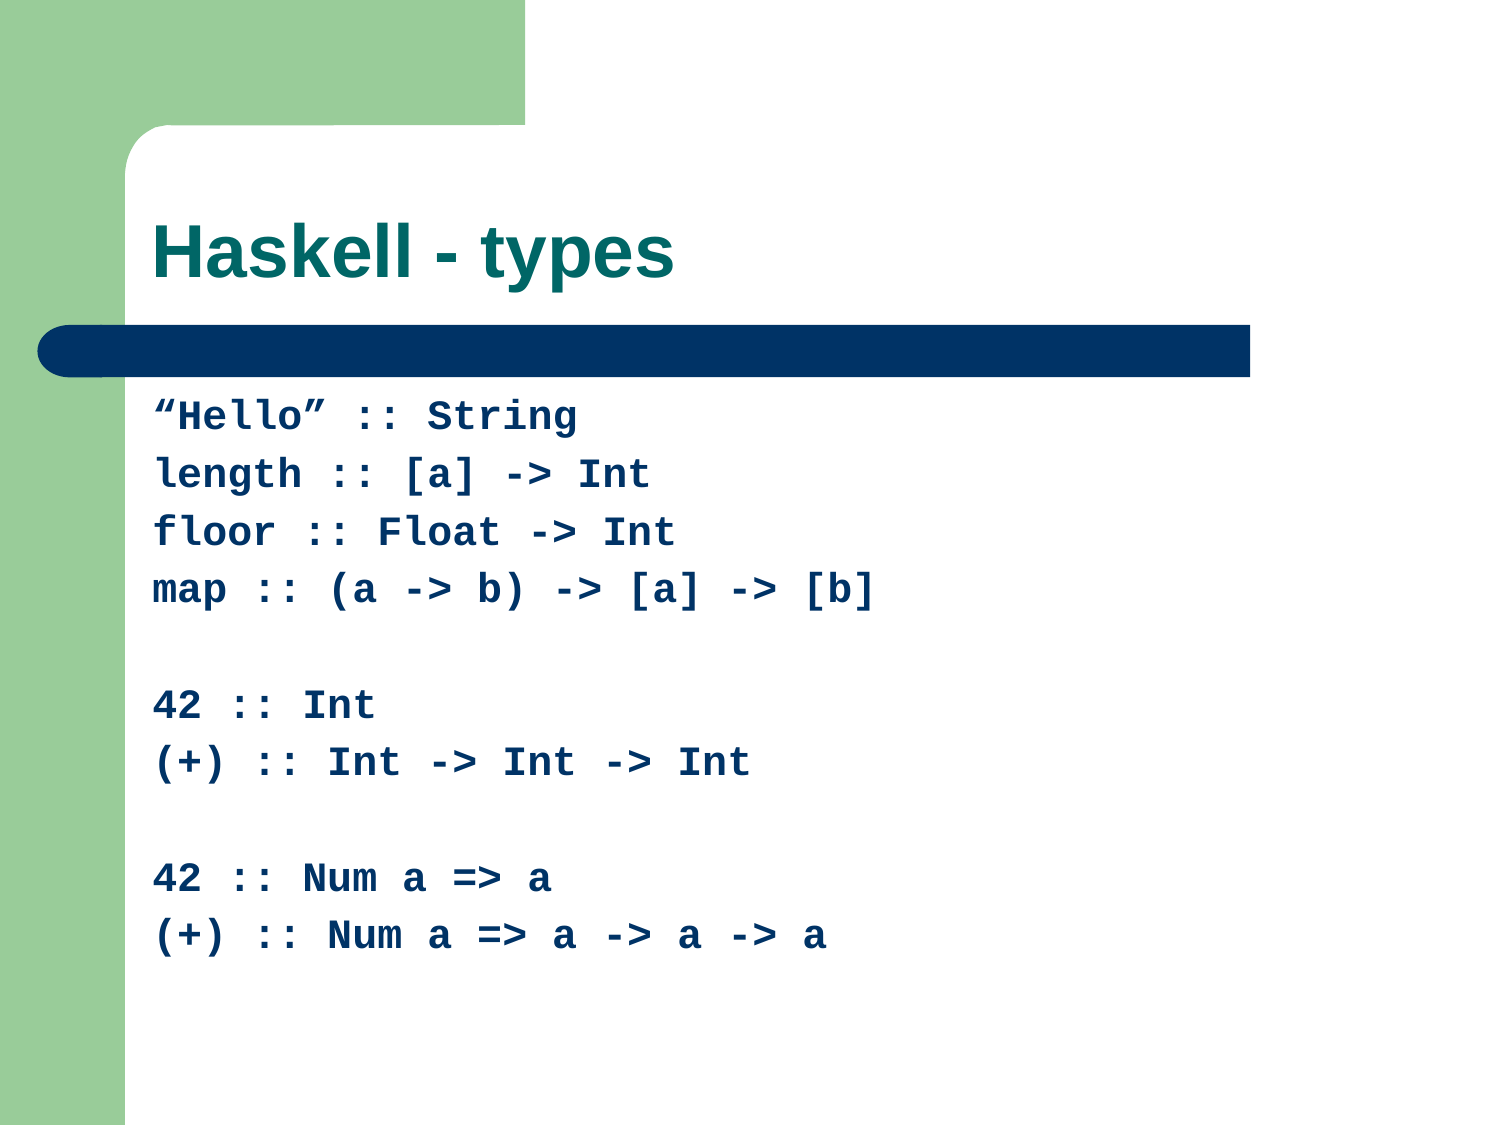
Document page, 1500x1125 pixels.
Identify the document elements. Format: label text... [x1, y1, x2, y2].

list “Hello” :: String length :: [a] -> Int floor :: Float -> Int map :: (a -> b) -> [a] -> [b] 42 :: Int (+) :: Int -> Int -> Int 42 :: Num a => a (+) :: Num a => a -> a -> a [137, 387, 1213, 1038]
title Haskell - types [136, 136, 1414, 301]
